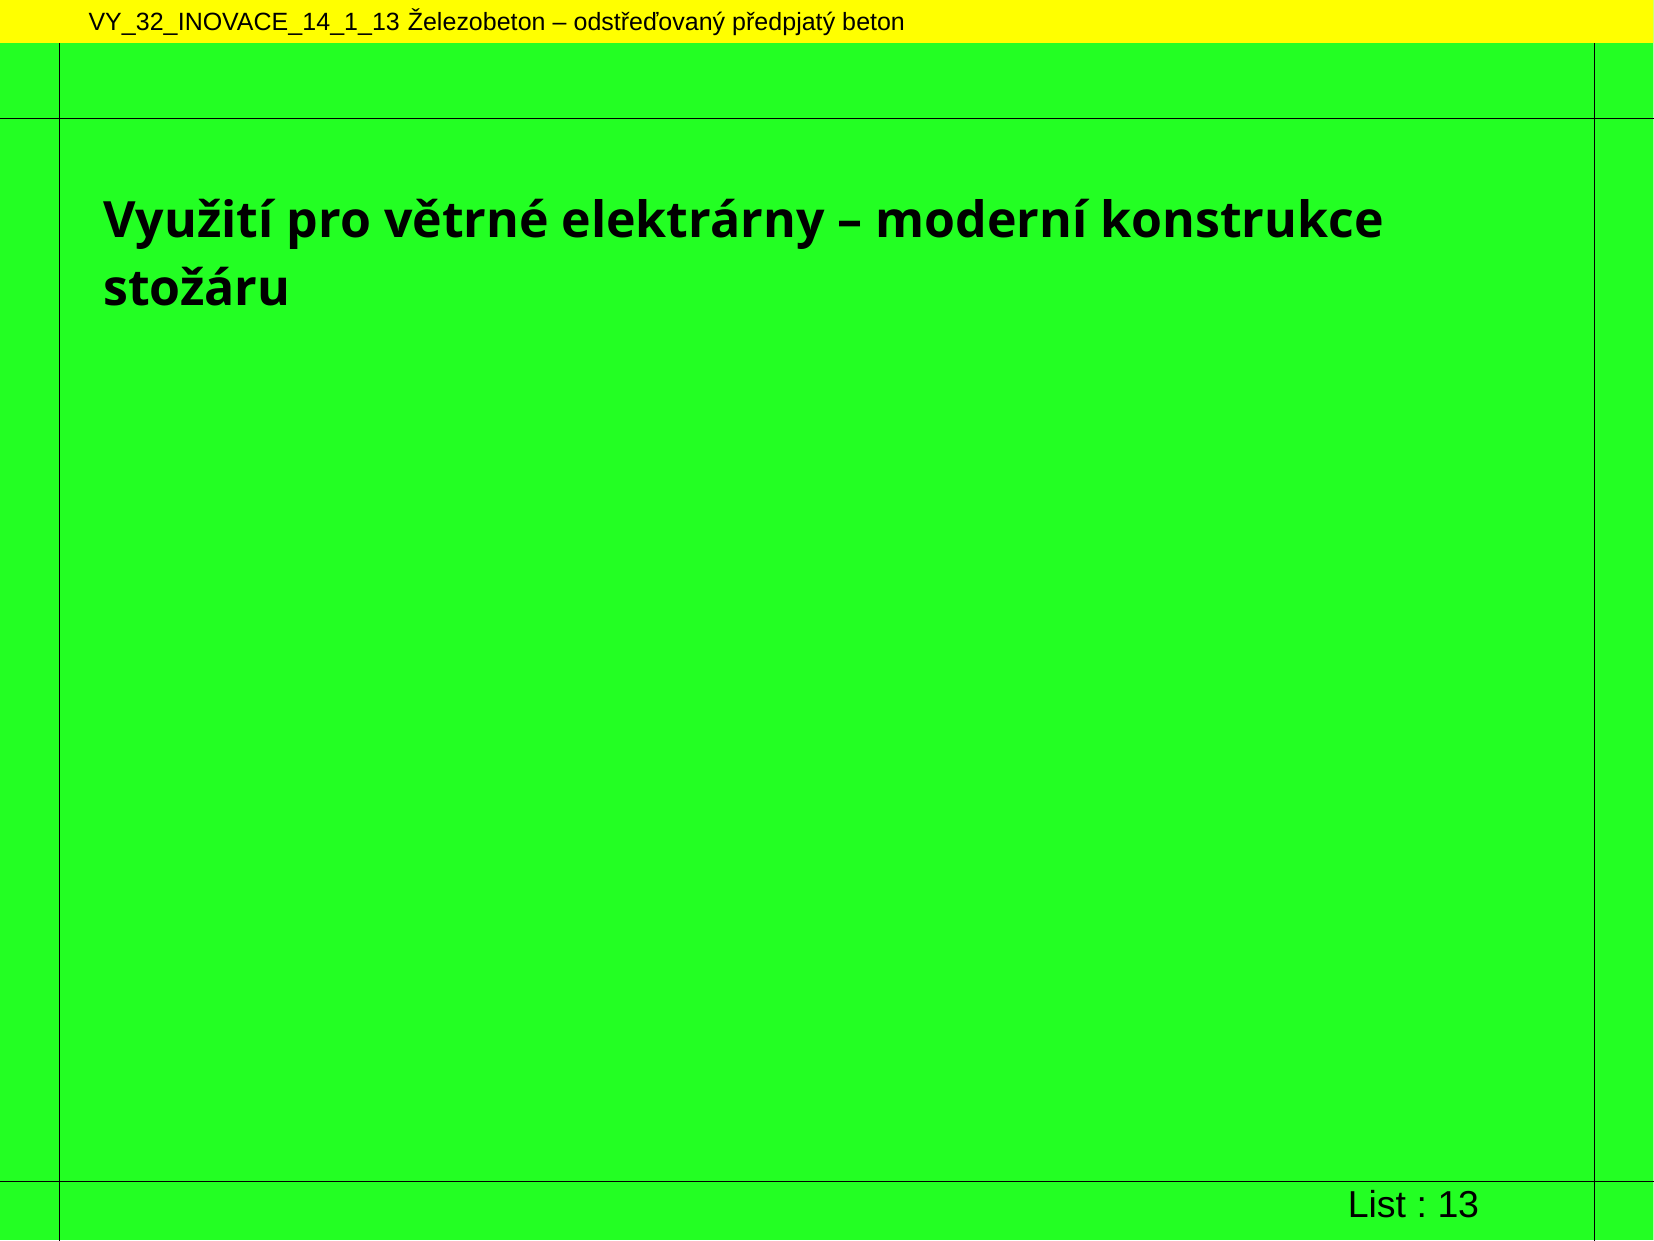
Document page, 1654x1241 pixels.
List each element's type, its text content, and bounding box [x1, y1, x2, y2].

text_box Využití pro větrné elektrárny – moderní konstrukce stožáru [88, 176, 1565, 811]
text_box VY_32_INOVACE_14_1_13 Železobeton – odstřeďovaný předpjatý beton [0, 0, 1654, 43]
text_box List : <číslo> [1357, 1176, 1599, 1241]
